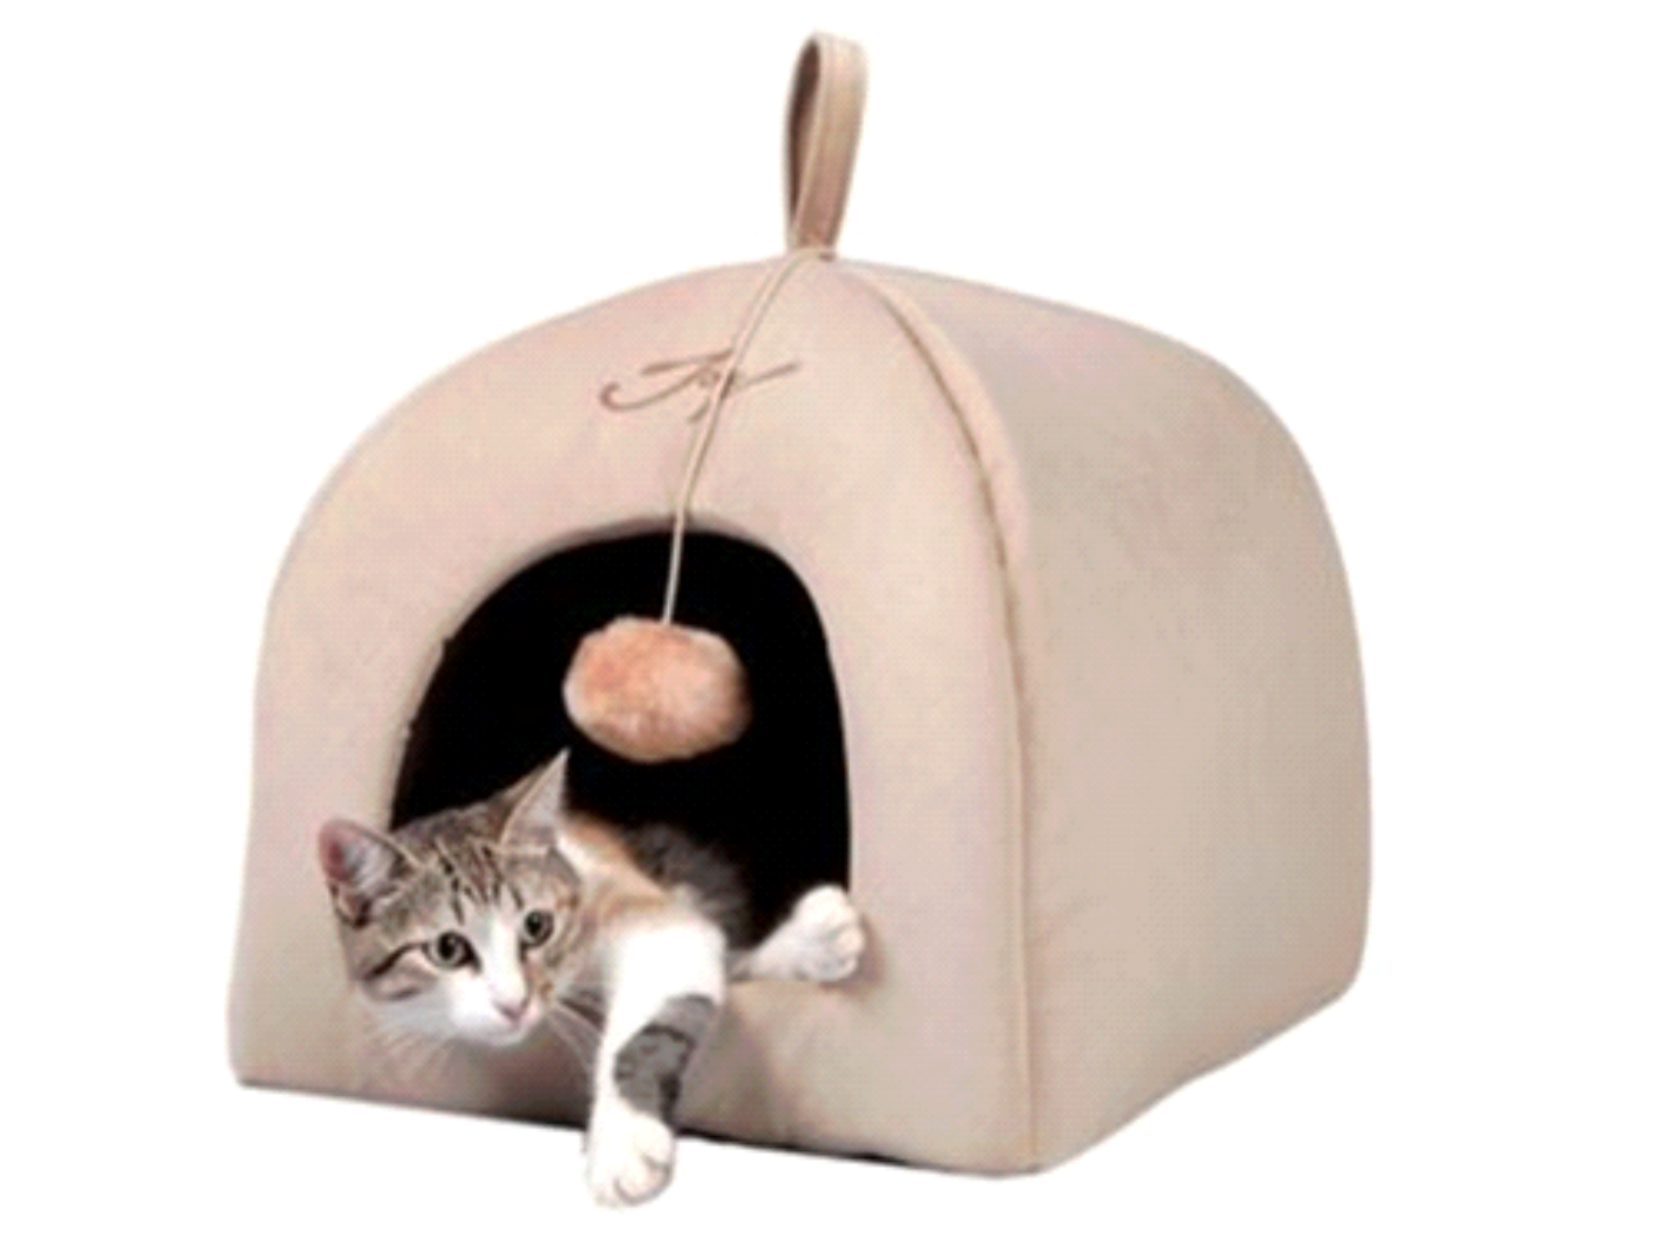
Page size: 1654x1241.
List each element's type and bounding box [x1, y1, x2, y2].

picture [222, 21, 1382, 1221]
